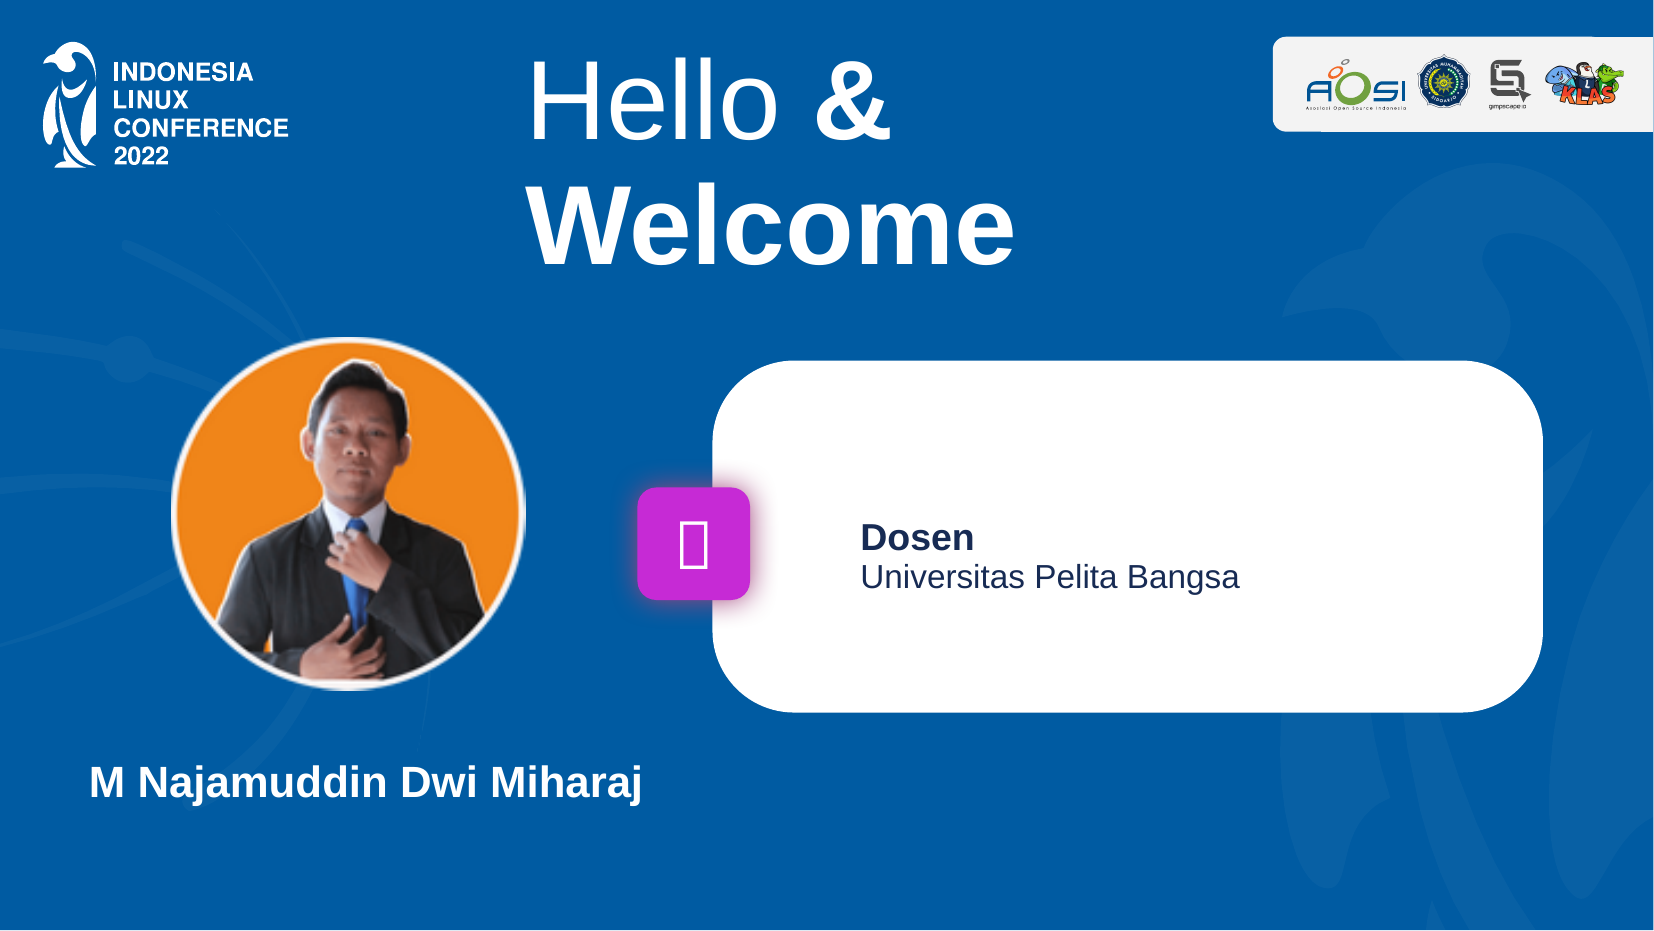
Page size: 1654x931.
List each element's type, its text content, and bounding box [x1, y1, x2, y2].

picture [1545, 62, 1624, 105]
text_box M Najamuddin Dwi Miharaj [74, 750, 788, 863]
text_box Dosen Universitas Pelita Bangsa [825, 360, 1501, 746]
title Hello & Welcome [525, 37, 1276, 301]
text_box  [637, 487, 751, 601]
text_box [712, 360, 825, 713]
text_box [1501, 370, 1543, 703]
picture [171, 337, 526, 692]
picture [1417, 54, 1471, 108]
